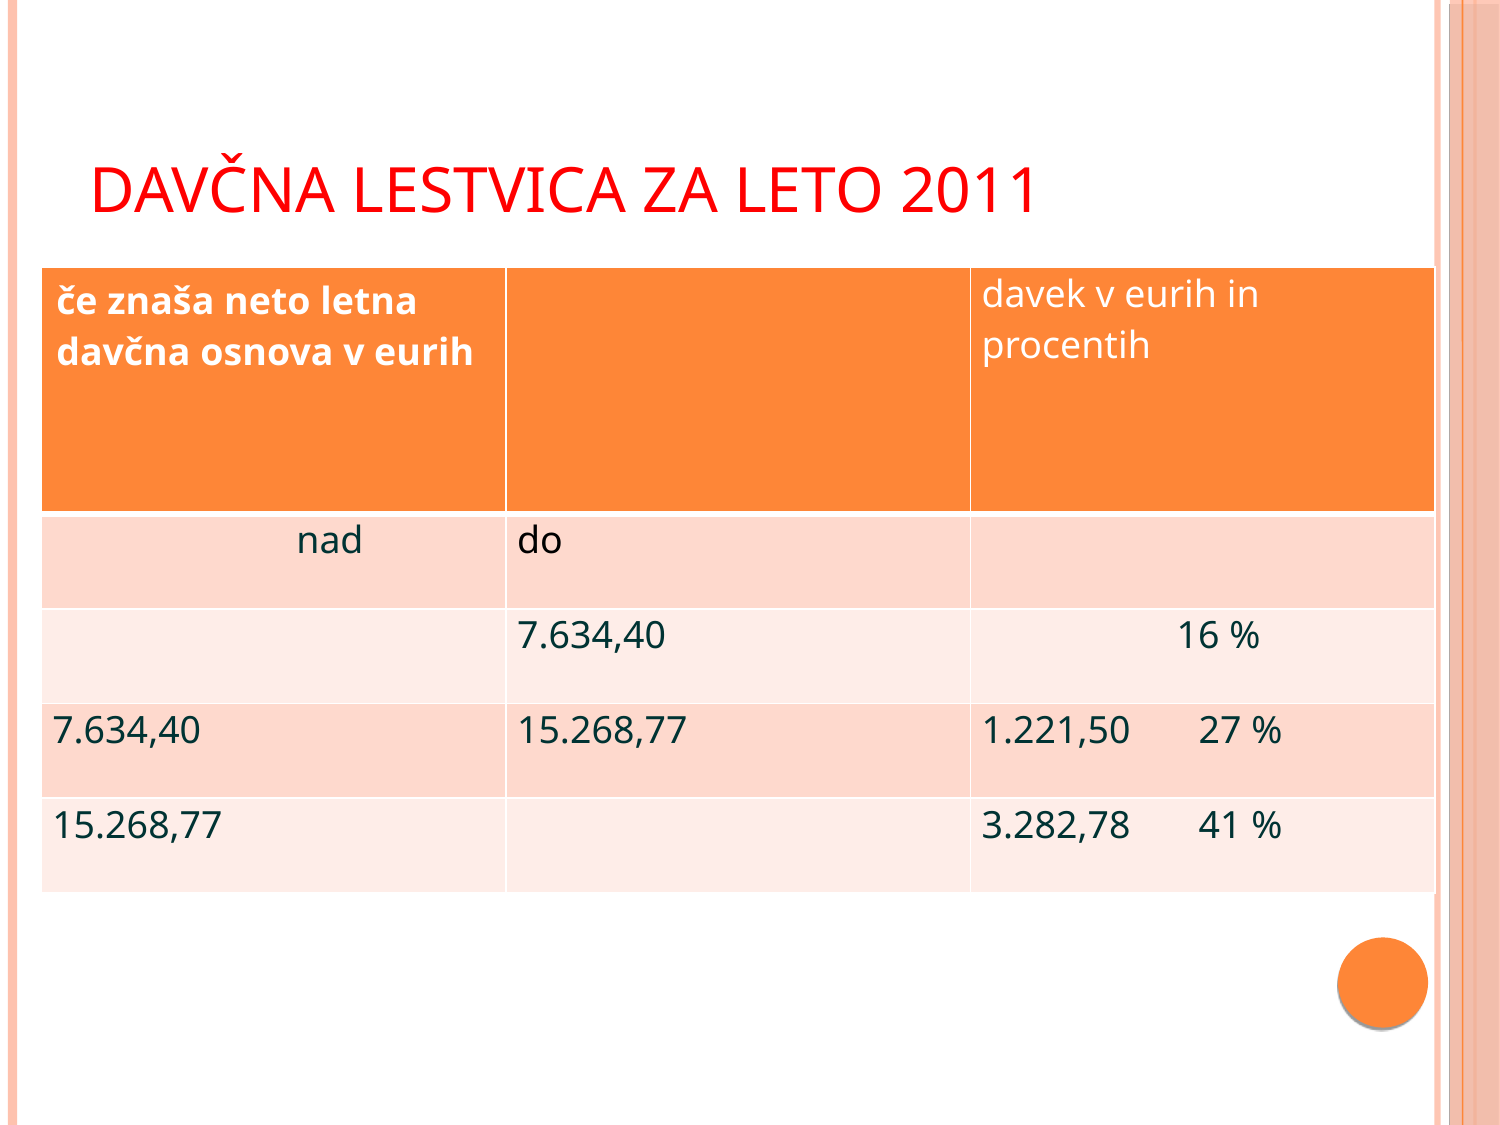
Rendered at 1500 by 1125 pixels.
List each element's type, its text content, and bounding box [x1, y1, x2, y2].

table_header davek v eurih in procentih [971, 268, 1434, 511]
table_cell 7.634,40 [507, 610, 970, 703]
table_cell [42, 610, 505, 703]
table_cell [507, 799, 970, 892]
table_cell 15.268,77 [42, 799, 505, 892]
table_header če znaša neto letna davčna osnova v eurih [42, 268, 505, 511]
table_cell 3.282,78 41 % [971, 799, 1434, 892]
table_cell 1.221,50 27 % [971, 704, 1434, 797]
table_cell [971, 517, 1434, 608]
title DAVČNA LESTVICA ZA LETO 2011 [75, 45, 1300, 233]
table_cell 15.268,77 [507, 704, 970, 797]
table_header [507, 268, 970, 511]
table_cell do [507, 517, 970, 608]
table_cell 16 % [971, 610, 1434, 703]
table_cell 7.634,40 [42, 704, 505, 797]
table_cell nad [42, 517, 505, 608]
